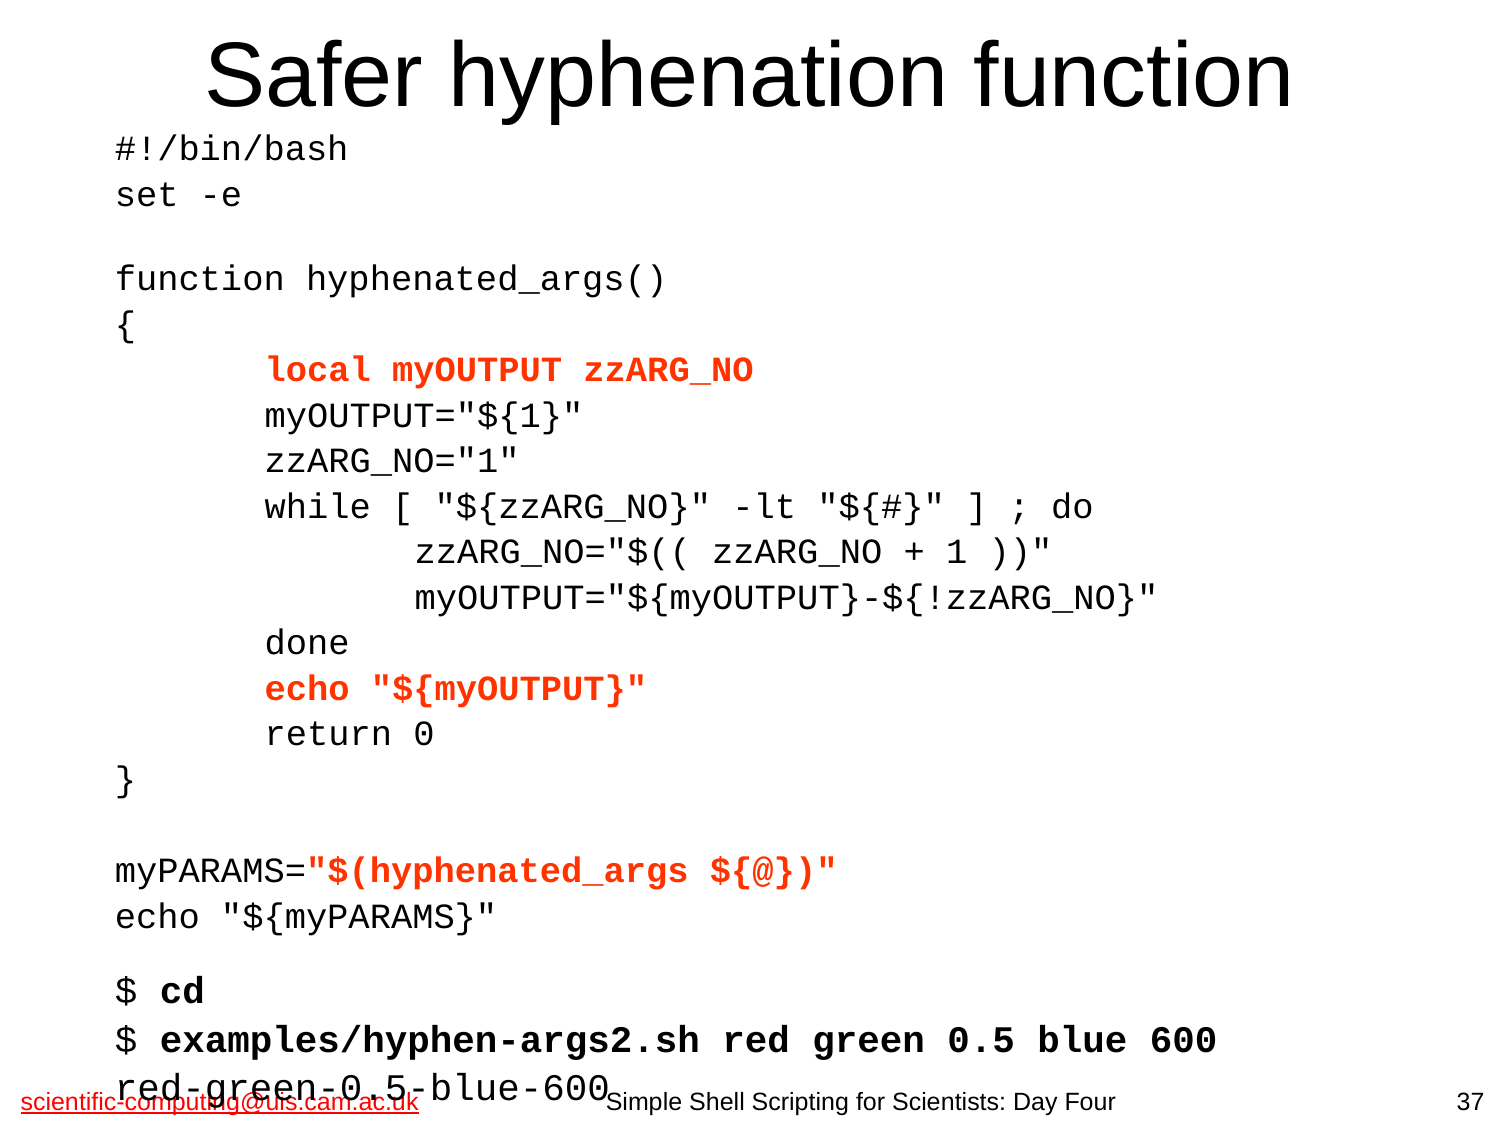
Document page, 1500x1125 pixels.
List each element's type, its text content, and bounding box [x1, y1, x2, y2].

title Safer hyphenation function [112, 15, 1388, 123]
list #!/bin/bash set -e function hyphenated_args() { local myOUTPUT zzARG_NO myOUTPUT="${1}" zzARG_NO="1" while [ "${zzARG_NO}" -lt "${#}" ] ; do zzARG_NO="$(( zzARG_NO + 1 ))" myOUTPUT="${myOUTPUT}-${!zzARG_NO}" done echo "${myOUTPUT}" return 0 } myPARAMS="$(hyphenated_args ${@})" echo "${myPARAMS}" $ cd $ examples/hyphen-args2.sh red green 0.5 blue 600 red-green-0.5-blue-600 [99, 123, 1401, 1121]
